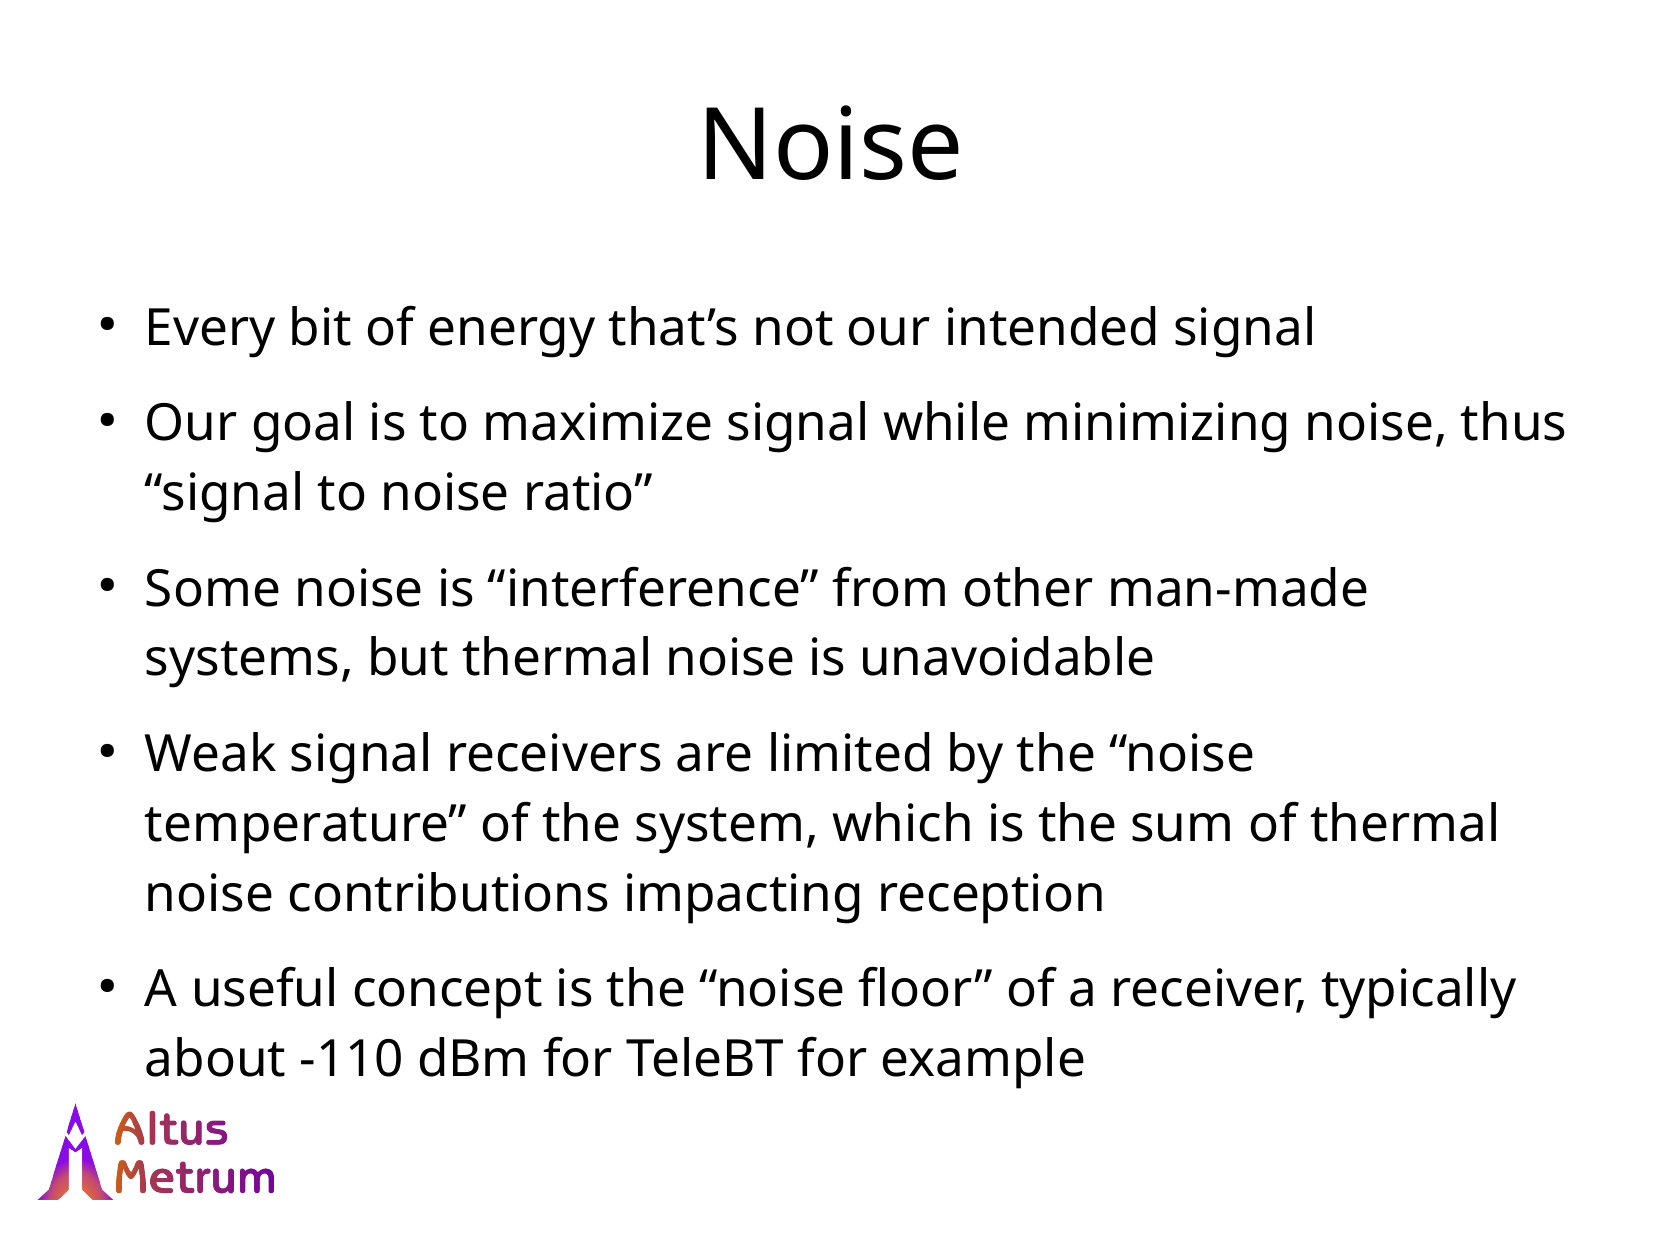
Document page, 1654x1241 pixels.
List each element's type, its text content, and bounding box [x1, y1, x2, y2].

list Every bit of energy that’s not our intended signal Our goal is to maximize signal while minimizing noise, thus “signal to noise ratio” Some noise is “interference” from other man-made systems, but thermal noise is unavoidable Weak signal receivers are limited by the “noise temperature” of the system, which is the sum of thermal noise contributions impacting reception A useful concept is the “noise floor” of a receiver, typically about -110 dBm for TeleBT for example [82, 290, 1571, 1094]
title Noise [86, 40, 1576, 241]
picture [37, 1103, 274, 1200]
